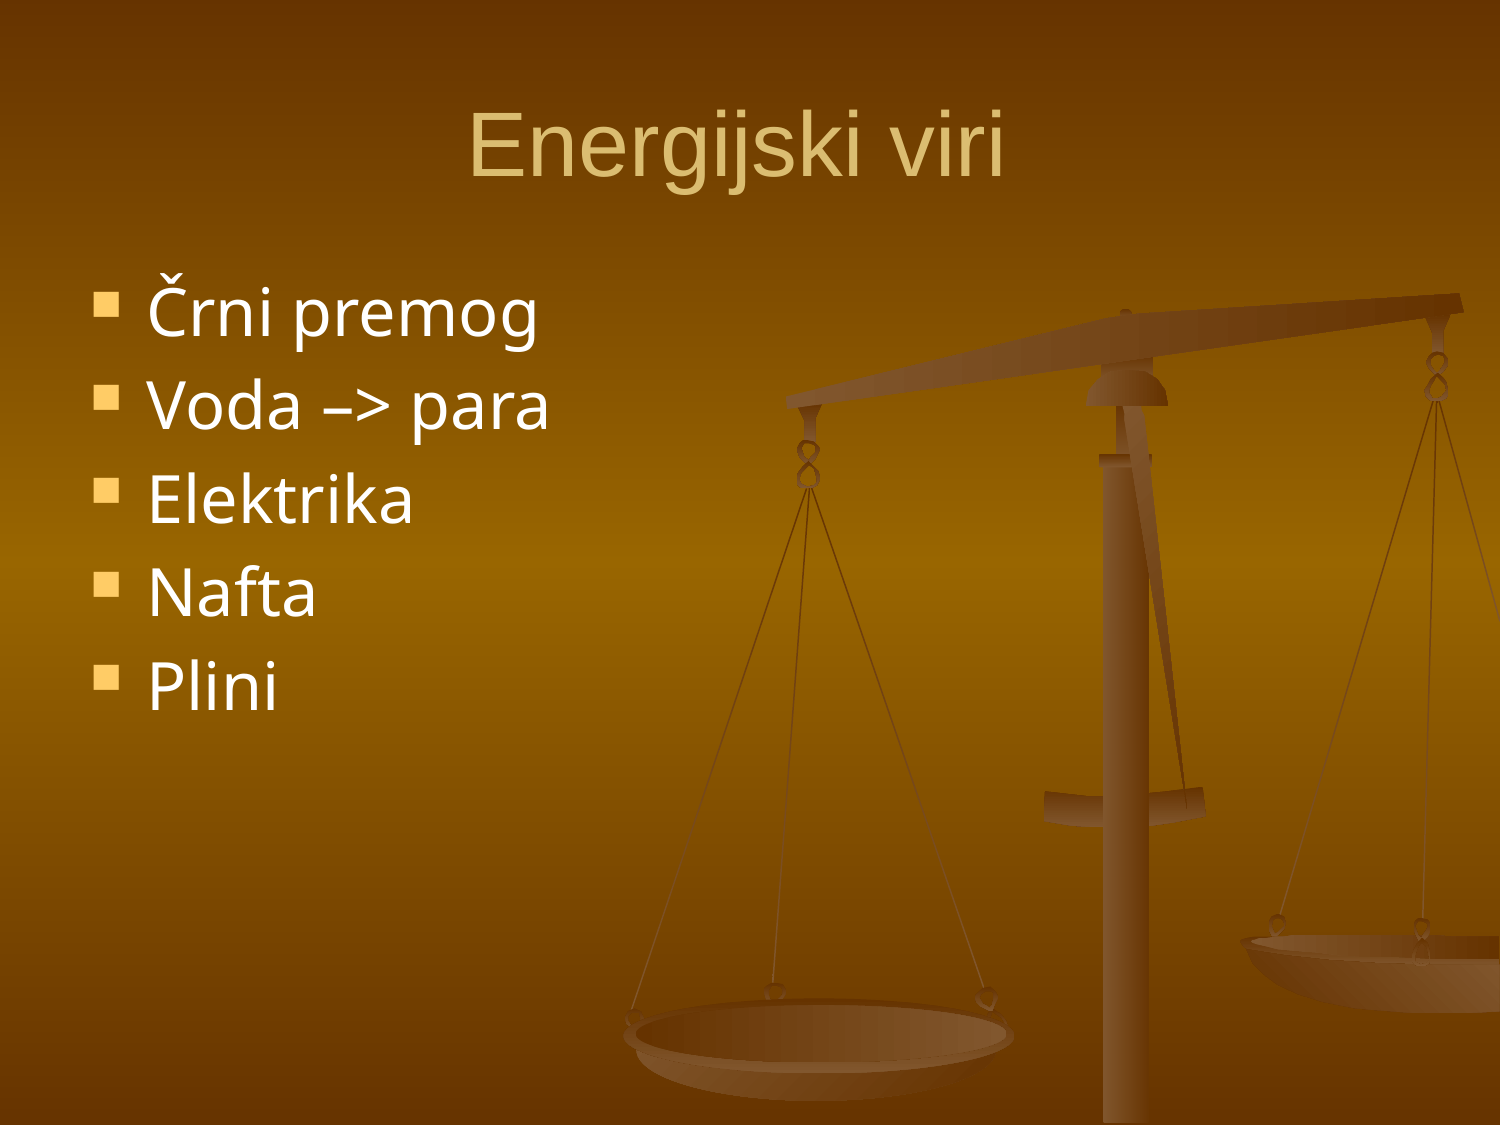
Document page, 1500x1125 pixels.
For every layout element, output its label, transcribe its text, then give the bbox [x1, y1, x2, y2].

title Energijski viri [75, 45, 1425, 234]
list Črni premog Voda –> para Elektrika Nafta Plini [75, 262, 1425, 1006]
